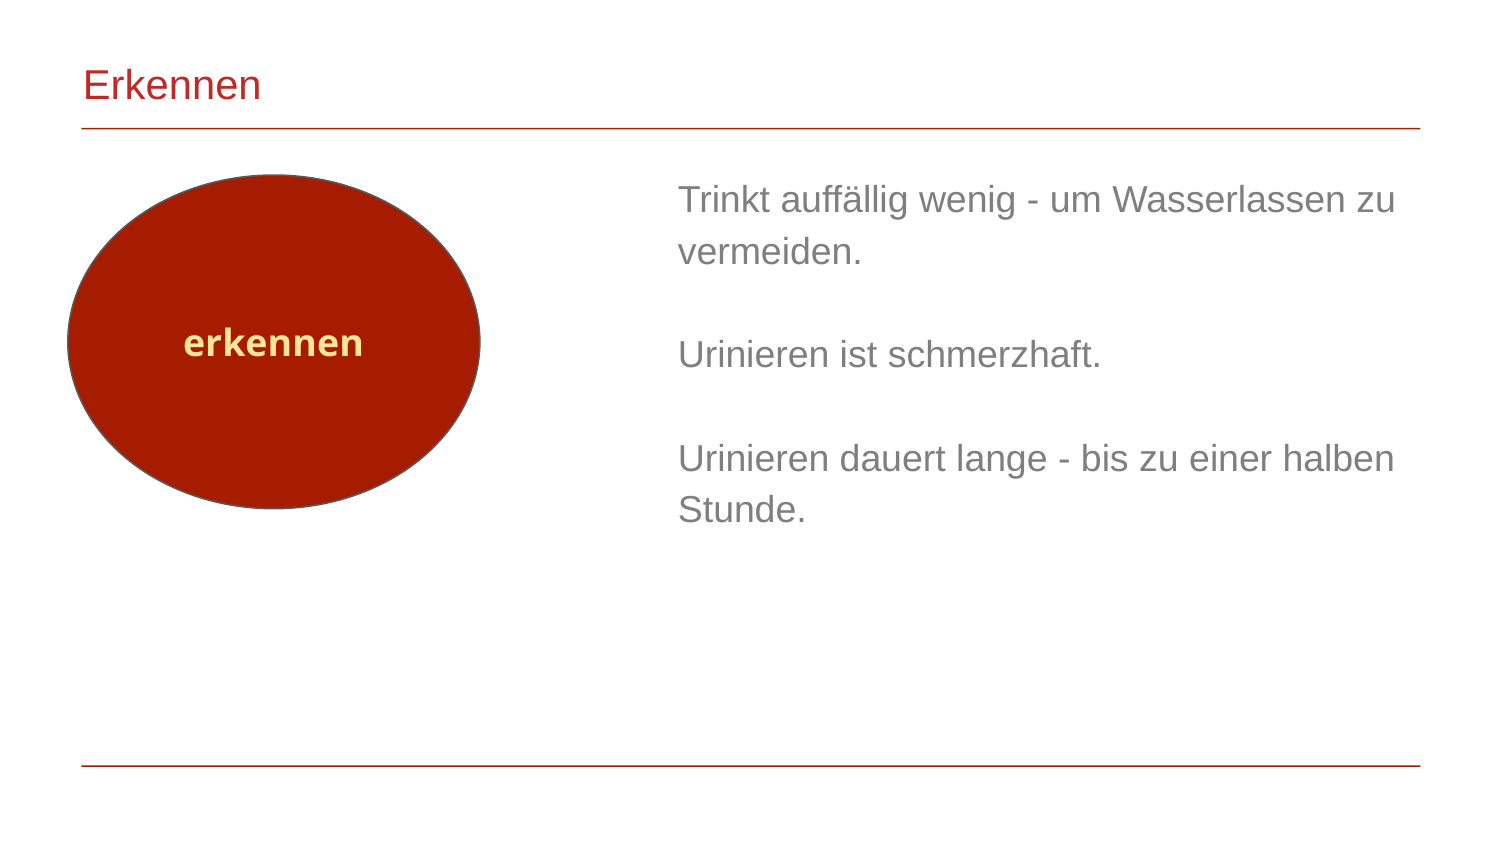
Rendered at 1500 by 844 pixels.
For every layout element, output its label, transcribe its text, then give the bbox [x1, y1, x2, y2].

text_box Erkennen [67, 43, 1078, 117]
text_box Trinkt auffällig wenig - um Wasserlassen zu vermeiden. Urinieren ist schmerzhaft. Urinieren dauert lange - bis zu einer halben Stunde. [662, 153, 1437, 742]
text_box erkennen [67, 175, 480, 509]
